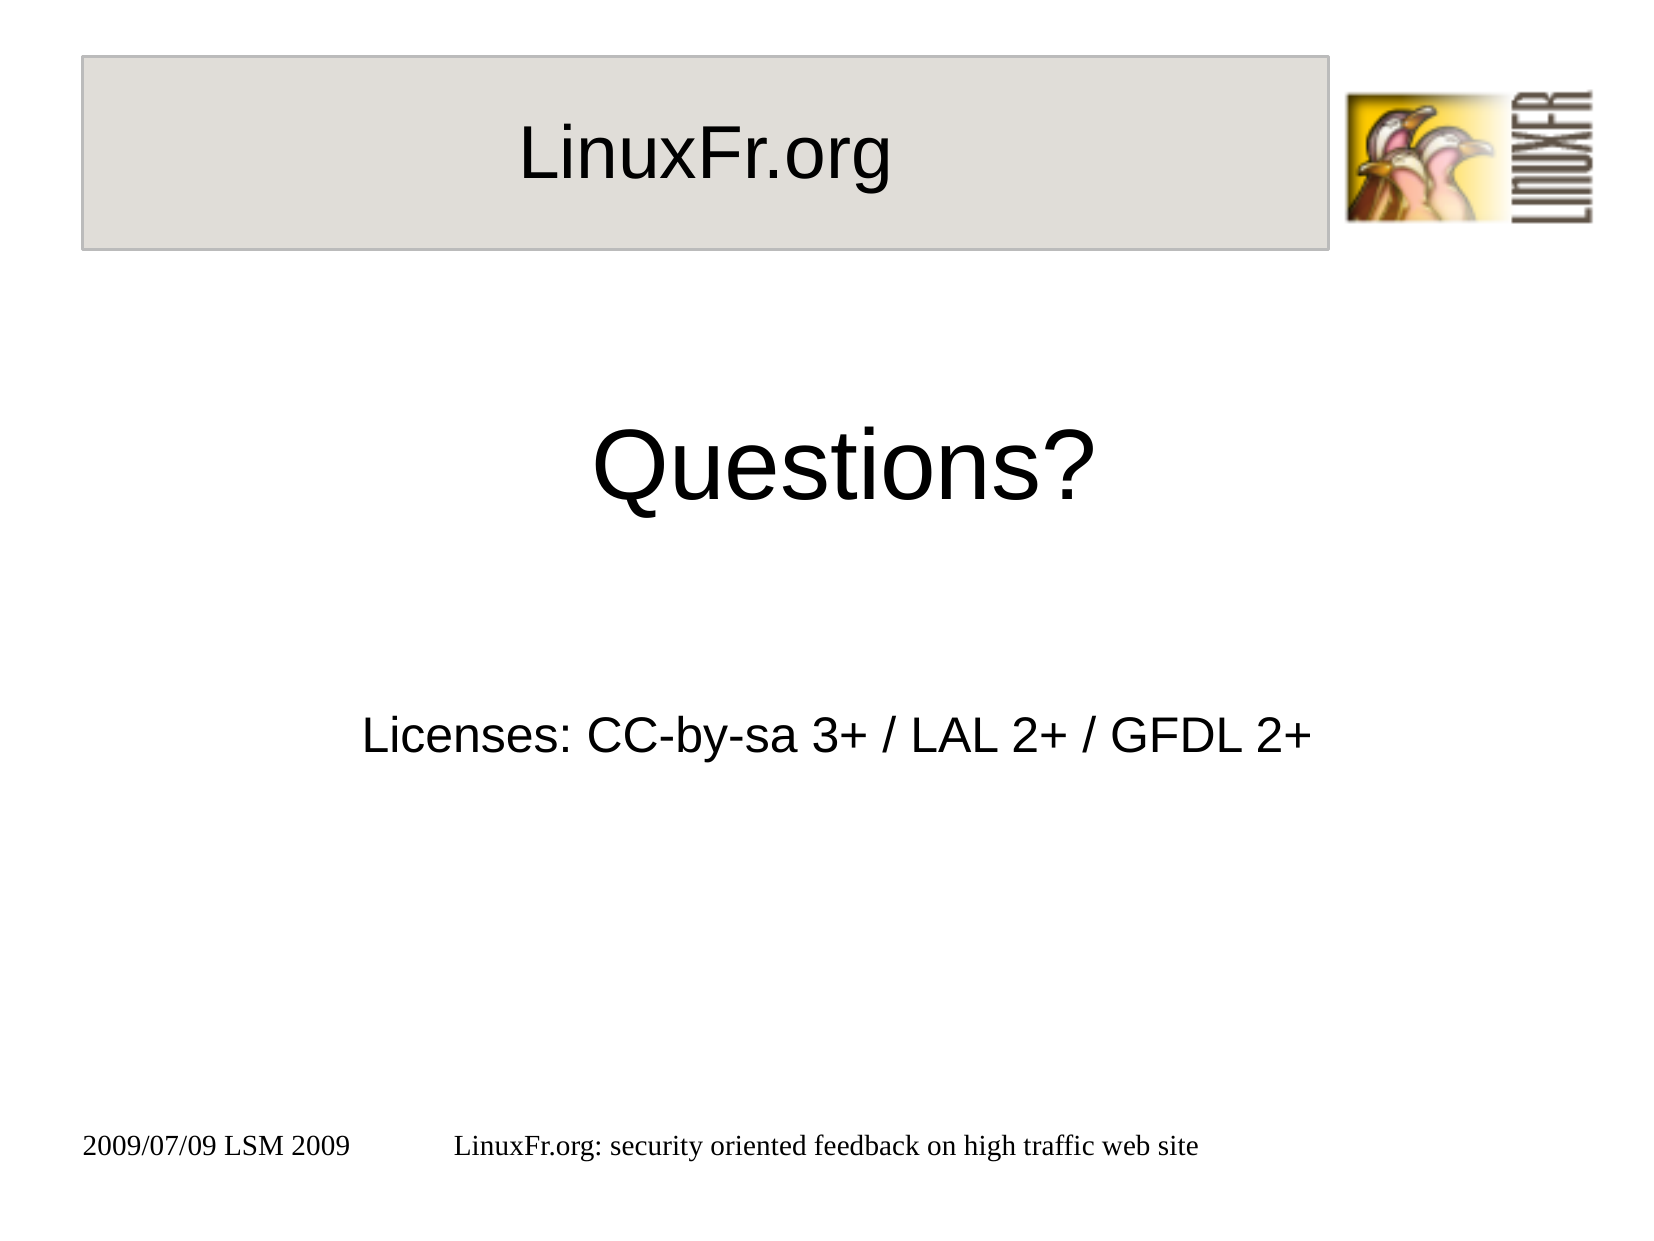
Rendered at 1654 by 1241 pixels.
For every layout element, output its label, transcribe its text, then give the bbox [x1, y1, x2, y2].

subtitle Questions? Licenses: CC-by-sa 3+ / LAL 2+ / GFDL 2+ [82, 297, 1571, 1102]
title LinuxFr.org [82, 56, 1329, 250]
picture [1341, 88, 1601, 229]
